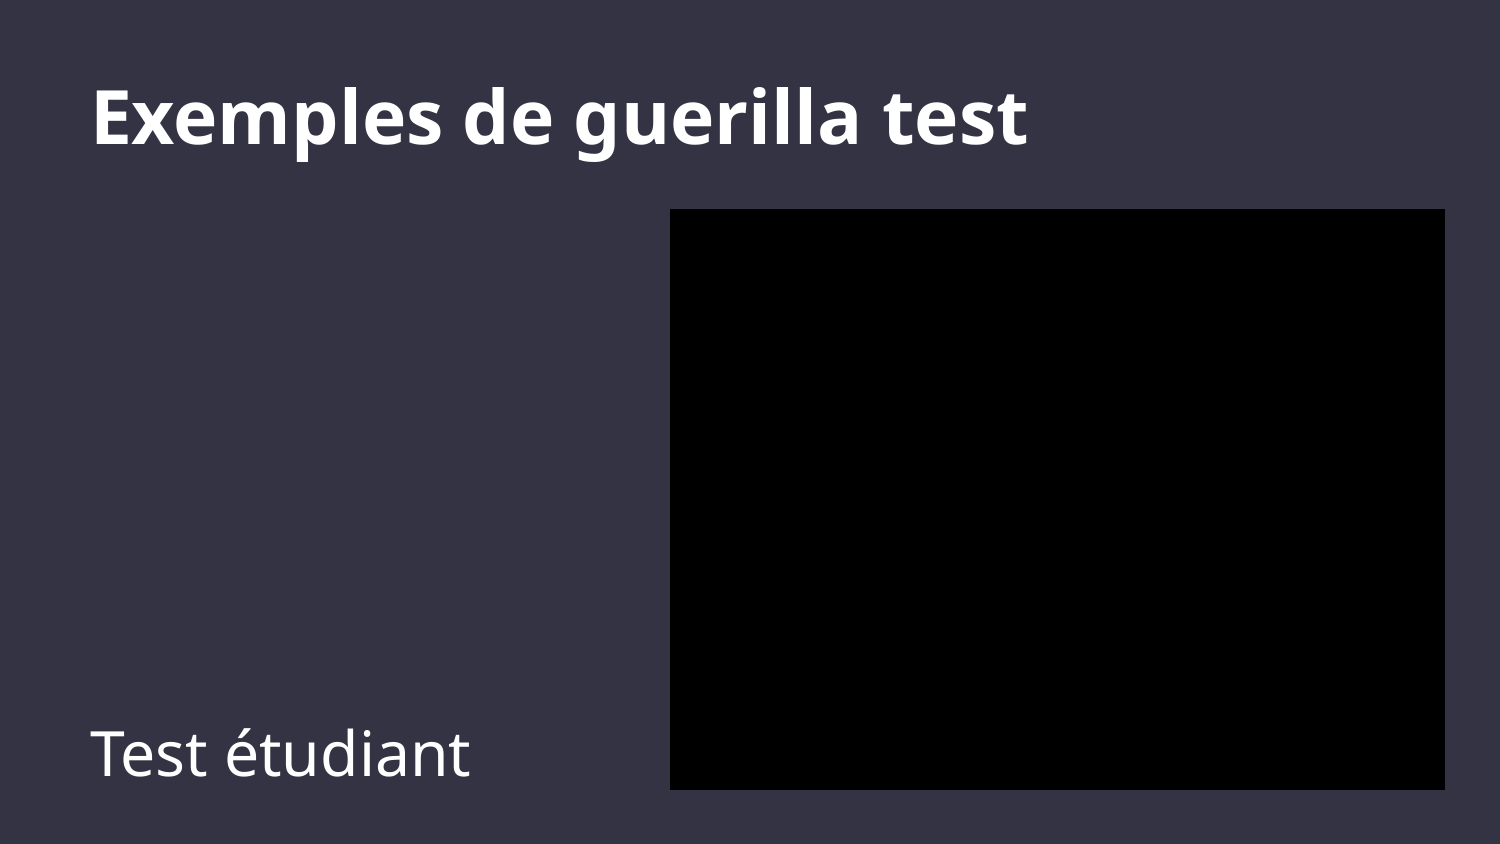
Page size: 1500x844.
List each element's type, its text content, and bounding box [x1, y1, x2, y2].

title Exemples de guerilla test [75, 33, 1425, 175]
picture [670, 209, 1445, 790]
list Test étudiant [75, 699, 1425, 808]
